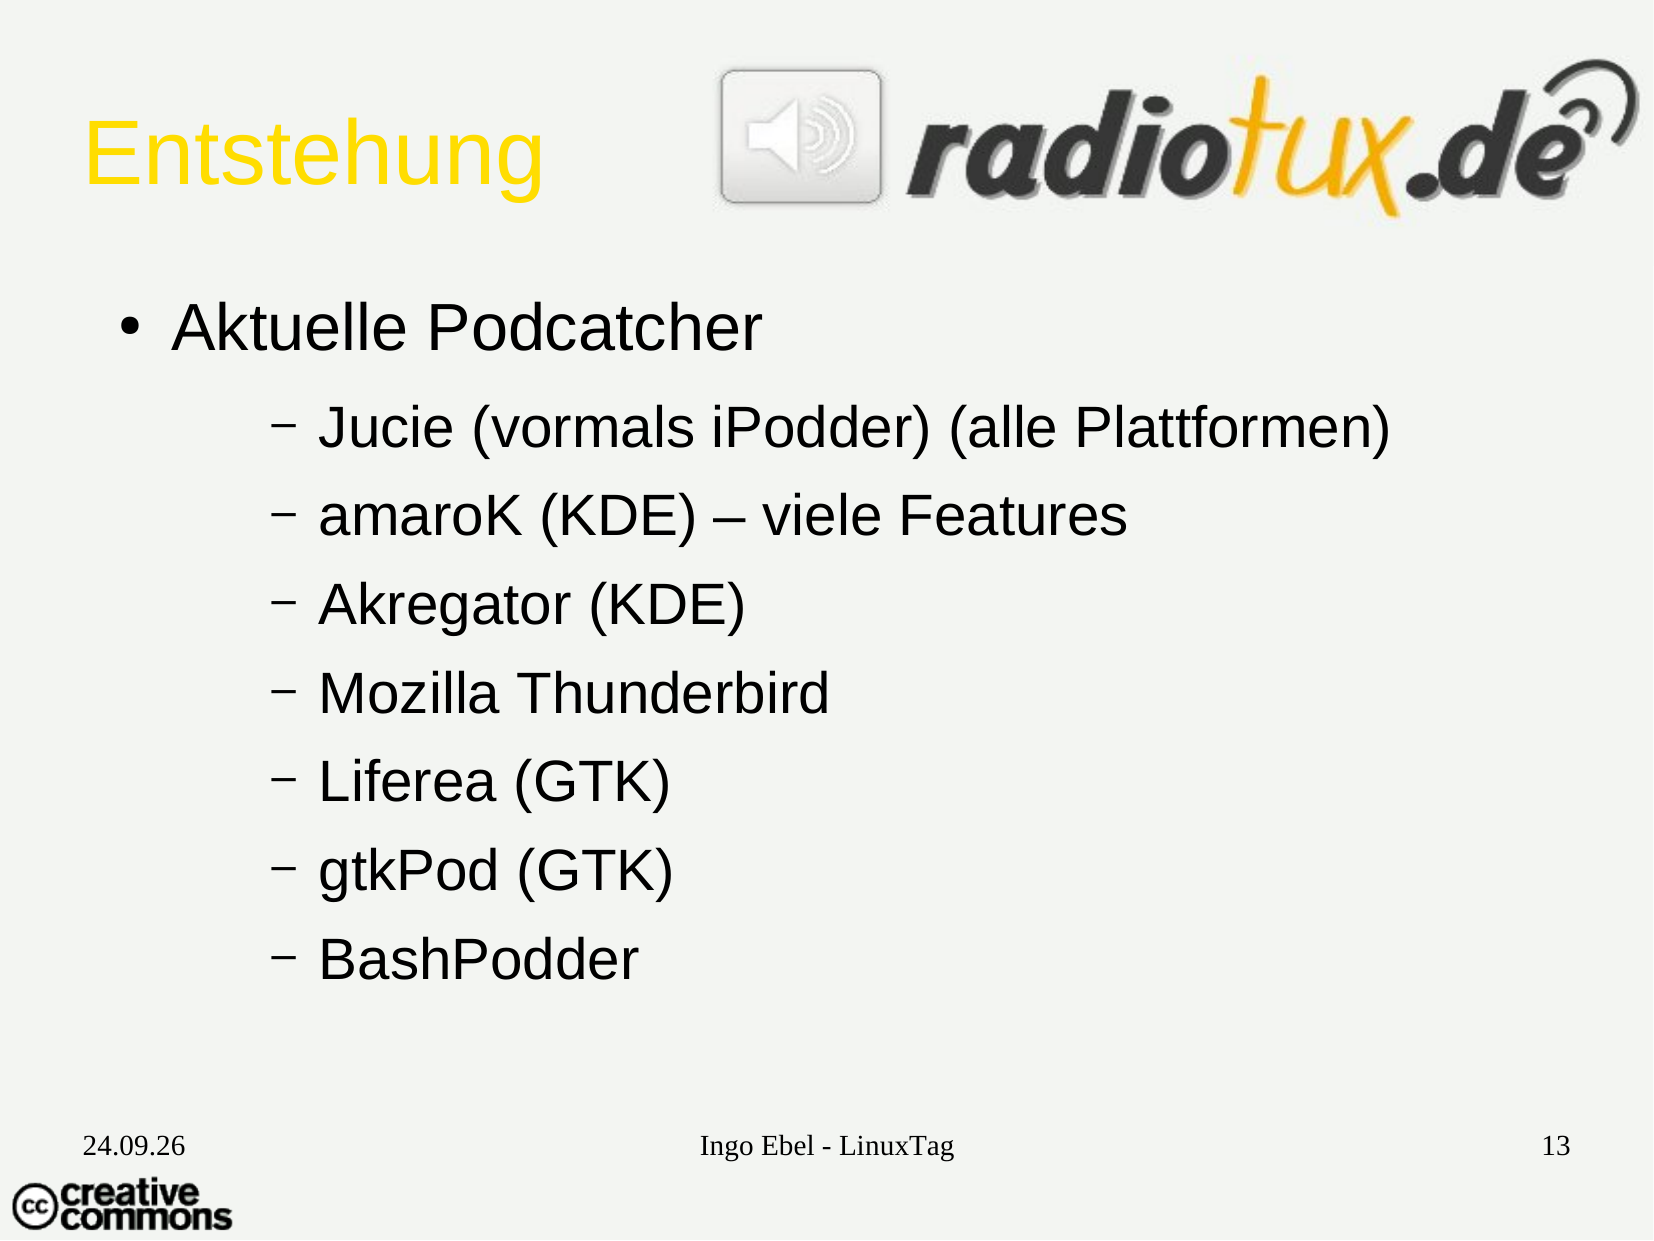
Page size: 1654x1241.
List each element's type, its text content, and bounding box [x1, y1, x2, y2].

list Aktuelle Podcatcher Jucie (vormals iPodder) (alle Plattformen) amaroK (KDE) – viele Features Akregator (KDE) Mozilla Thunderbird Liferea (GTK) gtkPod (GTK) BashPodder [82, 290, 1571, 1109]
picture [649, 0, 1654, 266]
title Entstehung [82, 49, 1571, 257]
picture [0, 1121, 236, 1240]
